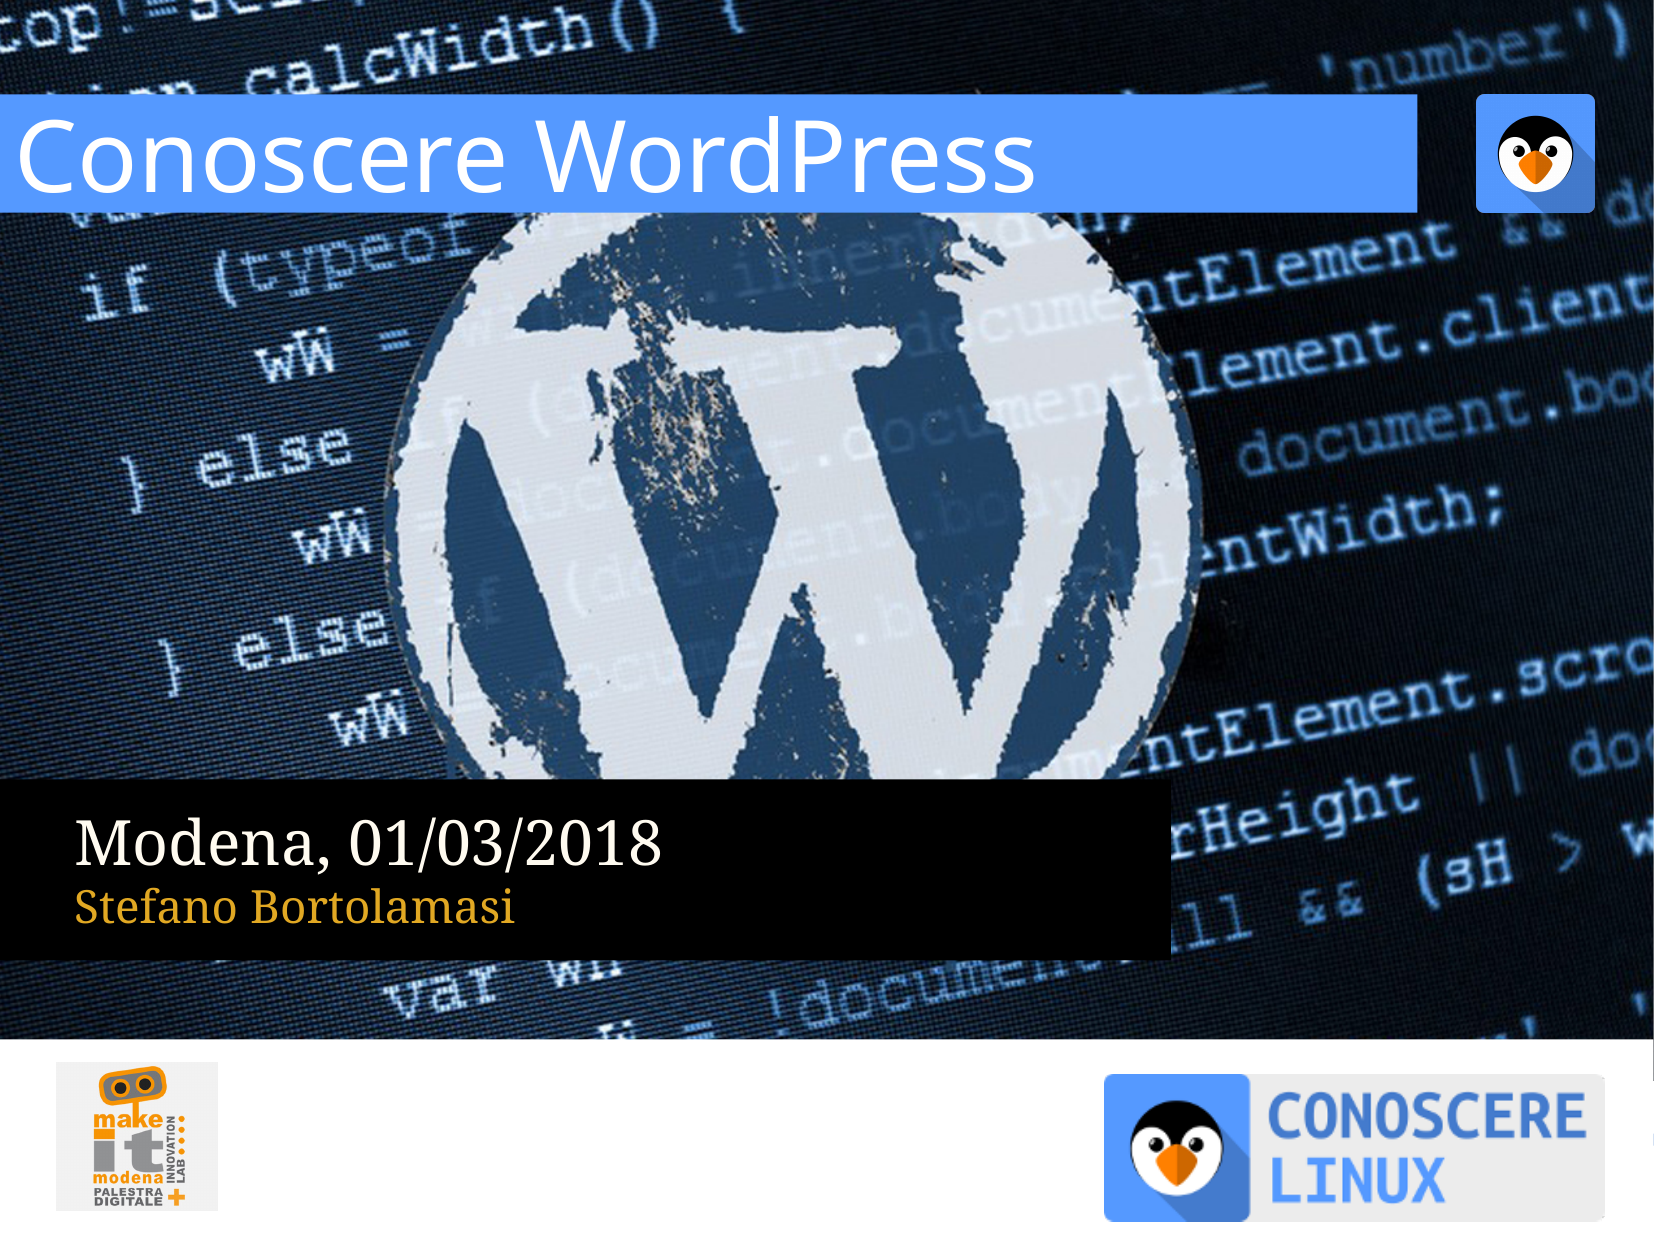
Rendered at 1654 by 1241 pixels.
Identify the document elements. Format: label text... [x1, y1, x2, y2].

picture [56, 1062, 218, 1211]
picture [1104, 1074, 1605, 1222]
text_box [0, 779, 1171, 961]
text_box Modena, 01/03/2018 Stefano Bortolamasi [59, 787, 1113, 1032]
text_box Conoscere WordPress [0, 94, 1418, 213]
text_box [0, 1039, 1654, 1241]
picture [0, 0, 1654, 1039]
